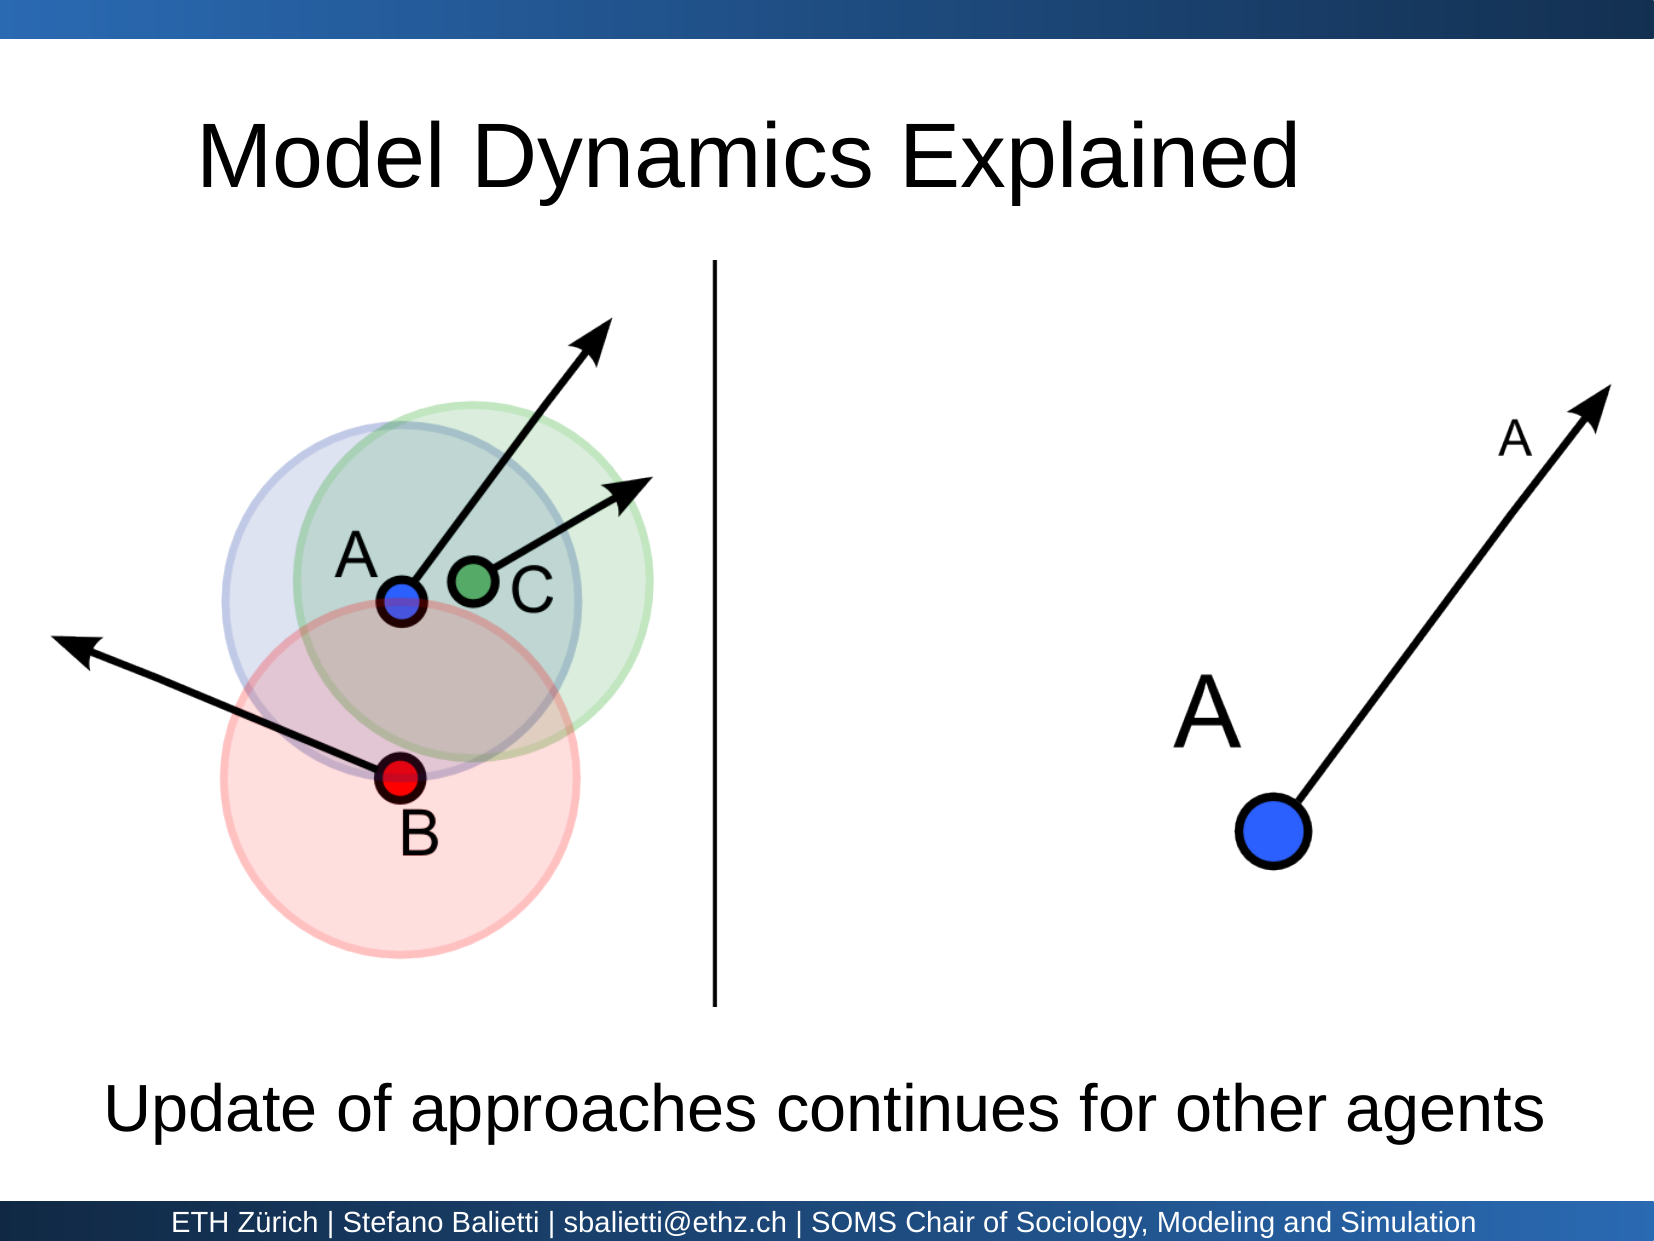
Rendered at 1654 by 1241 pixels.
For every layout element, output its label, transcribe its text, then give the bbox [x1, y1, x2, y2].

title Model Dynamics Explained [0, 105, 1501, 208]
picture [49, 260, 1613, 1007]
text_box Update of approaches continues for other agents [88, 1064, 1569, 1154]
